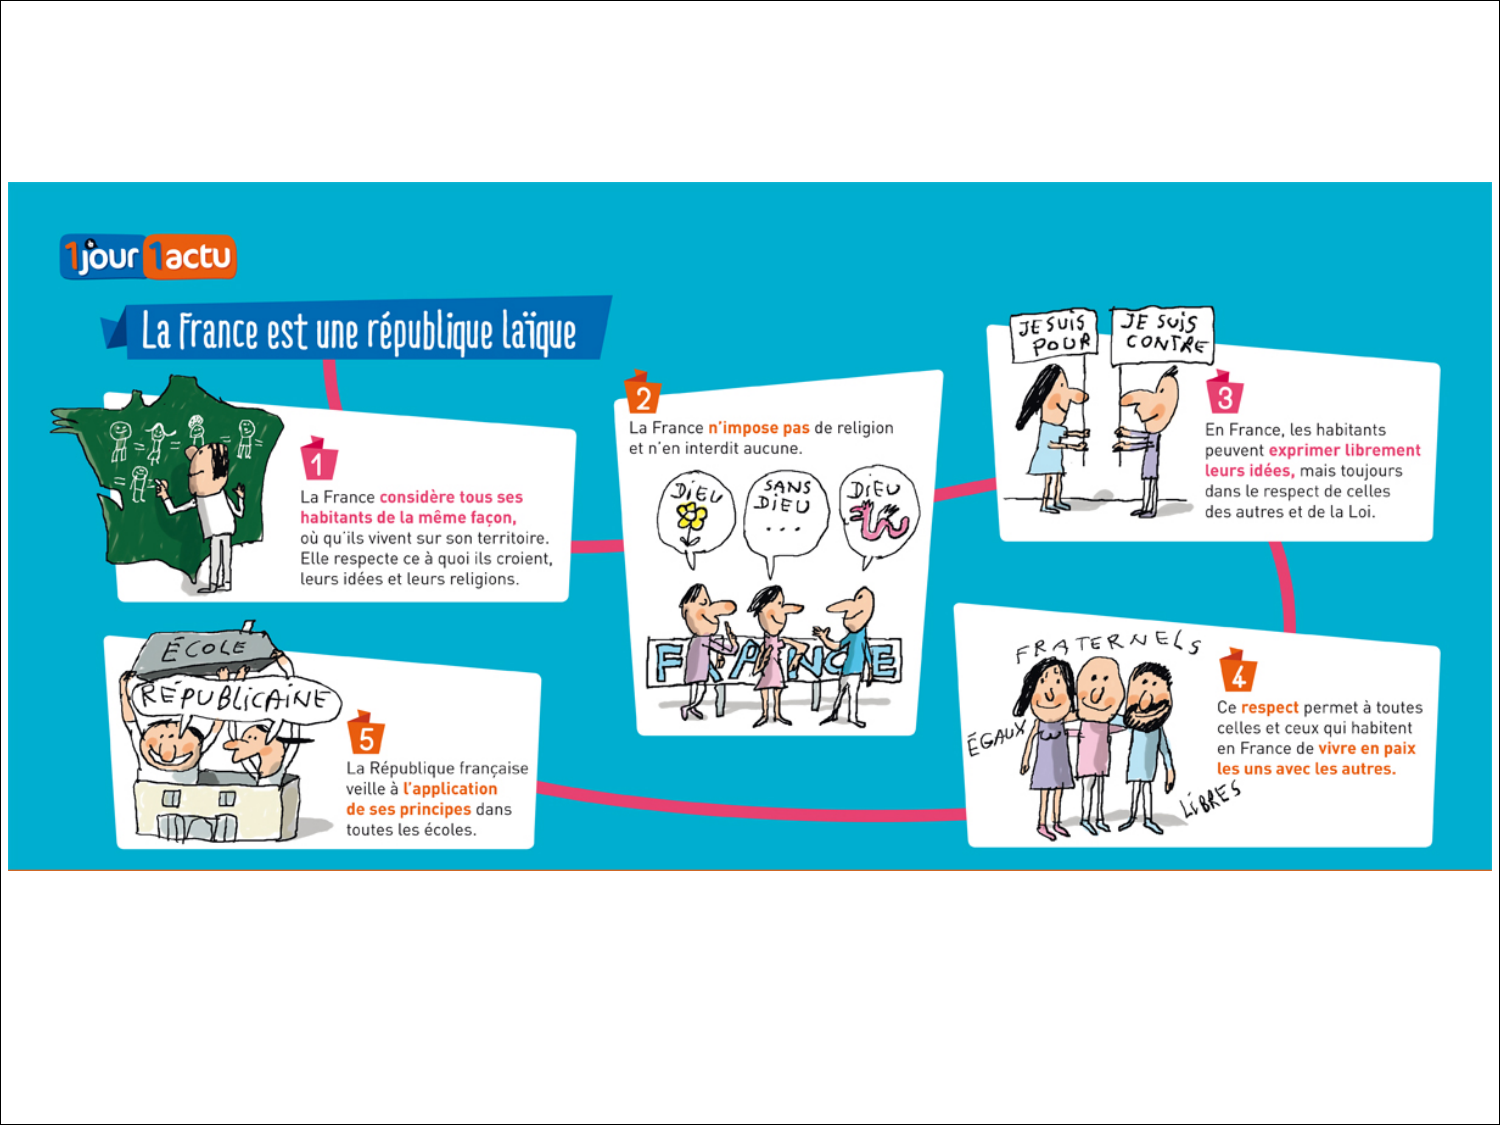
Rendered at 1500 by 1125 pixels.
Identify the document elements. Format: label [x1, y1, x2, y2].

text_box [0, 0, 1500, 1125]
picture [8, 182, 1492, 871]
